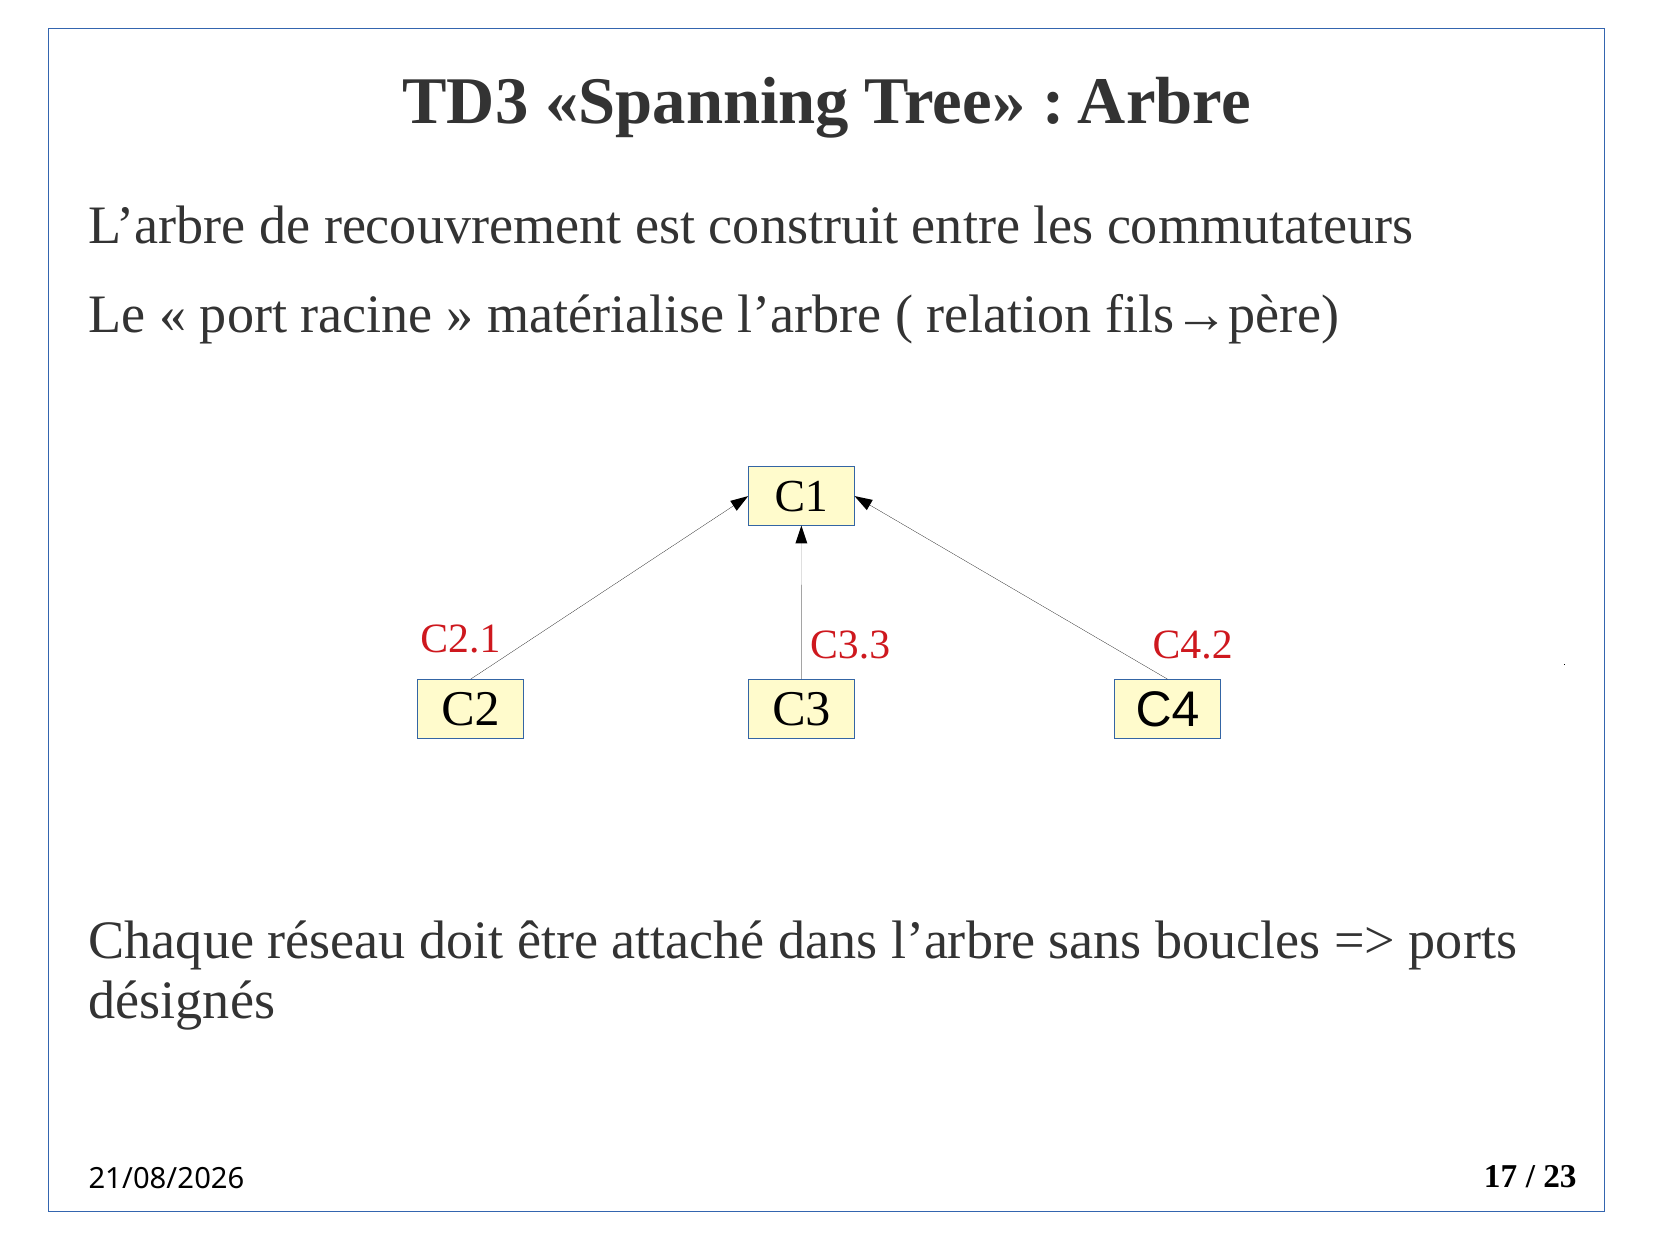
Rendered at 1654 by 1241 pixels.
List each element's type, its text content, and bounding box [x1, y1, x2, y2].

text_box C3.3 [795, 614, 906, 676]
text_box C3 [748, 679, 855, 739]
title TD3 «Spanning Tree» : Arbre [88, 61, 1565, 142]
list L’arbre de recouvrement est construit entre les commutateurs Le « port racine » matérialise l’arbre ( relation fils→père) Chaque réseau doit être attaché dans l’arbre sans boucles => ports désignés [88, 194, 1565, 1134]
text_box C4 [1114, 679, 1221, 739]
text_box C2.1 [405, 608, 516, 670]
text_box C2 [417, 679, 524, 739]
text_box C1 [748, 466, 855, 526]
text_box C4.2 [1137, 614, 1248, 676]
